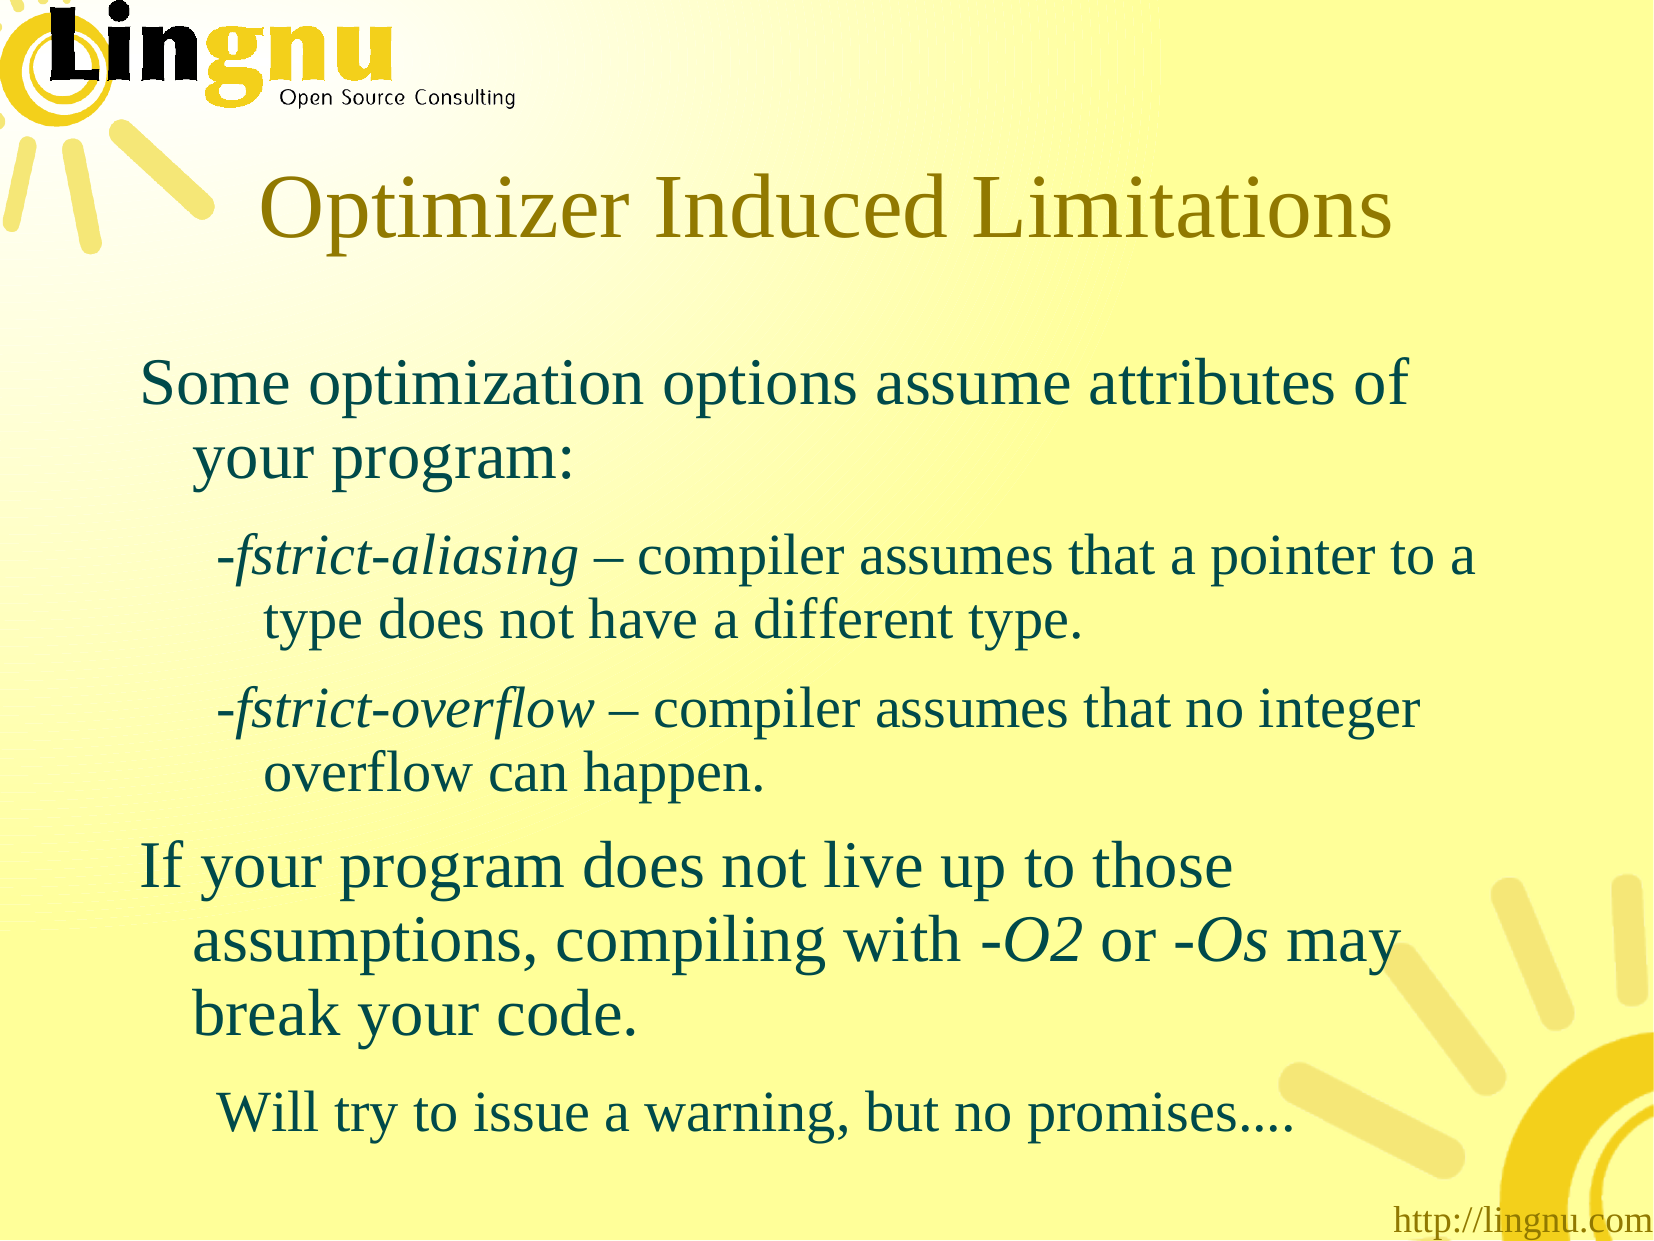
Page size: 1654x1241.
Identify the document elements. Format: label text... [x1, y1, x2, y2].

list Some optimization options assume attributes of your program: -fstrict-aliasing – compiler assumes that a pointer to a type does not have a different type. -fstrict-overflow – compiler assumes that no integer overflow can happen. If your program does not live up to those assumptions, compiling with -O2 or -Os may break your code. Will try to issue a warning, but no promises.... [121, 344, 1534, 1145]
title Optimizer Induced Limitations [121, 102, 1534, 311]
picture [0, 0, 516, 256]
picture [1256, 871, 1654, 1241]
